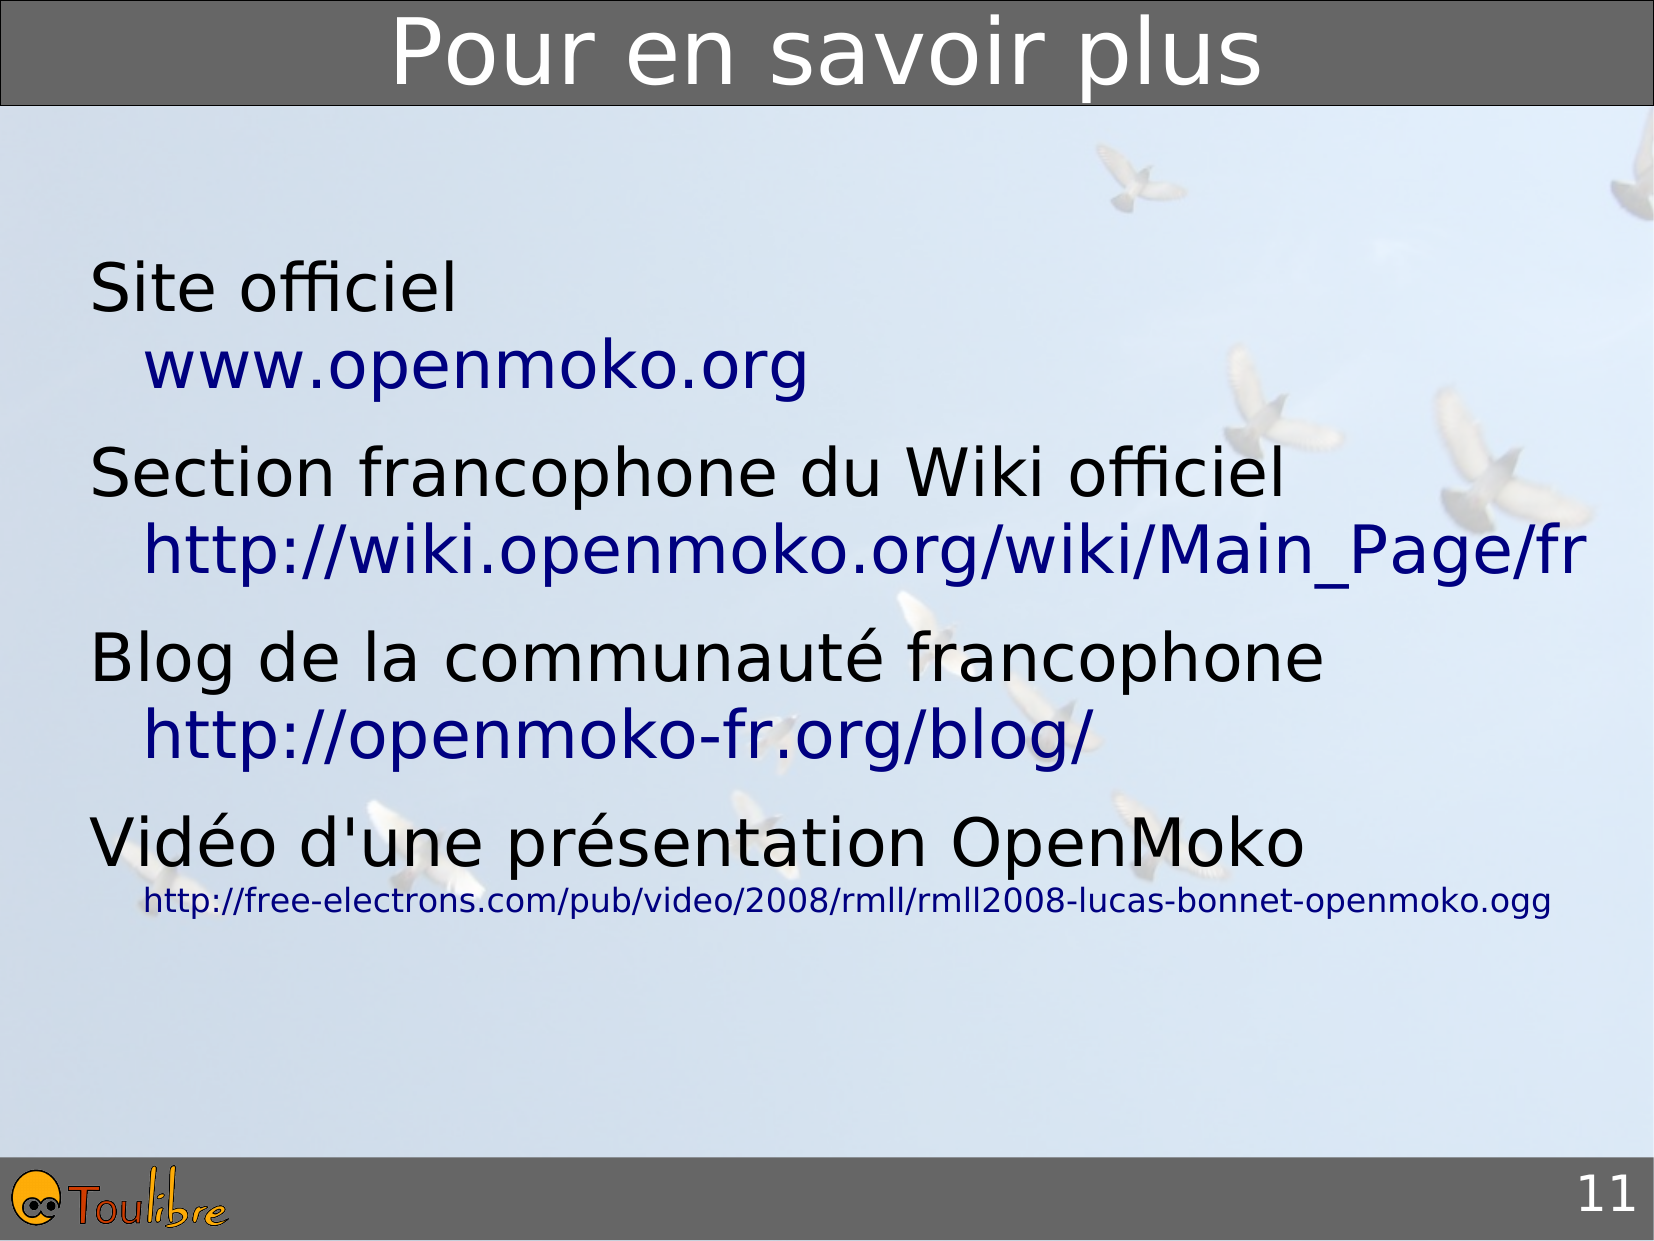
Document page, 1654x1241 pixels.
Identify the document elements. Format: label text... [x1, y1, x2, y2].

list Site officiel www.openmoko.org Section francophone du Wiki officiel http://wiki.openmoko.org/wiki/Main_Page/fr Blog de la communauté francophone http://openmoko-fr.org/blog/ Vidéo d'une présentation OpenMoko http://free-electrons.com/pub/video/2008/rmll/rmll2008-lucas-bonnet-openmoko.ogg [72, 249, 1599, 975]
title Pour en savoir plus [0, 0, 1654, 107]
picture [11, 1165, 229, 1228]
